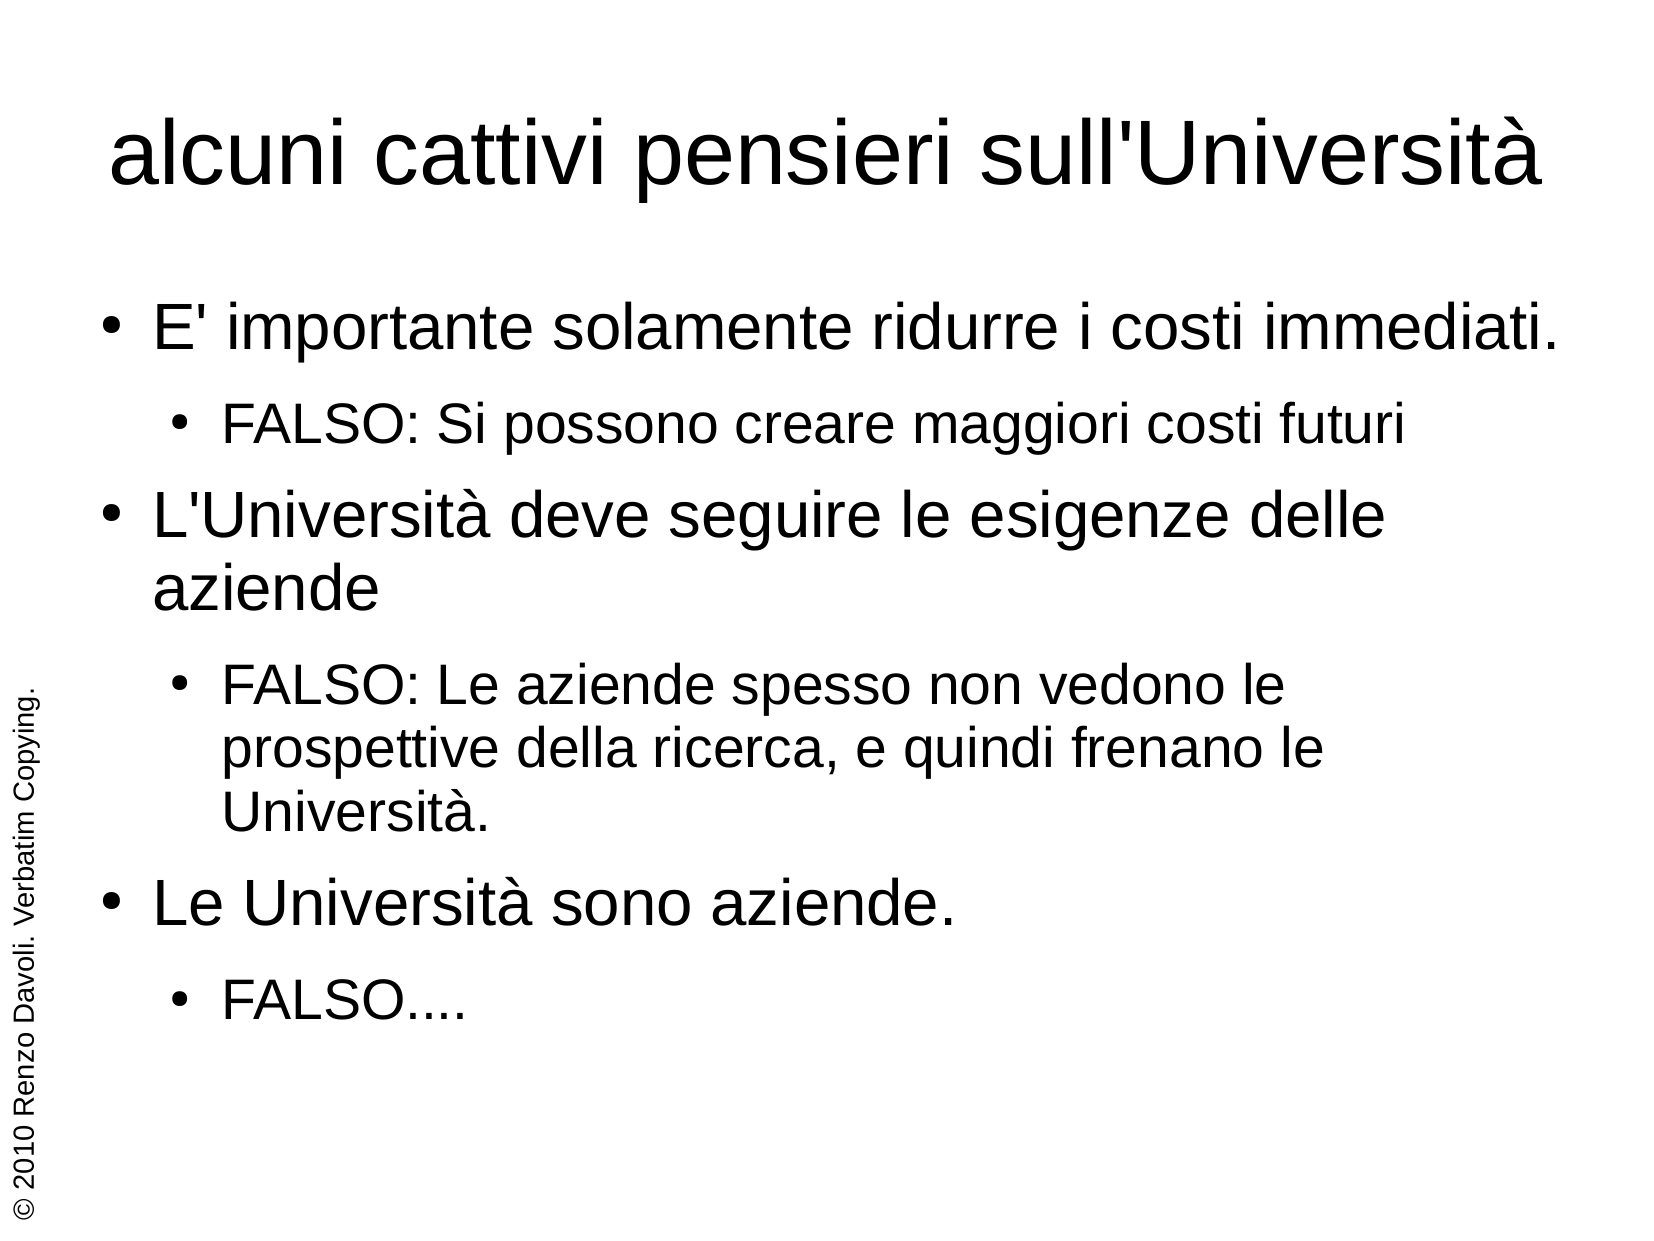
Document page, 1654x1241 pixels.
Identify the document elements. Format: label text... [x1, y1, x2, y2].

title alcuni cattivi pensieri sull'Università [82, 49, 1571, 257]
list E' importante solamente ridurre i costi immediati. FALSO: Si possono creare maggiori costi futuri L'Università deve seguire le esigenze delle aziende FALSO: Le aziende spesso non vedono le prospettive della ricerca, e quindi frenano le Università. Le Università sono aziende. FALSO.... [82, 290, 1571, 1109]
